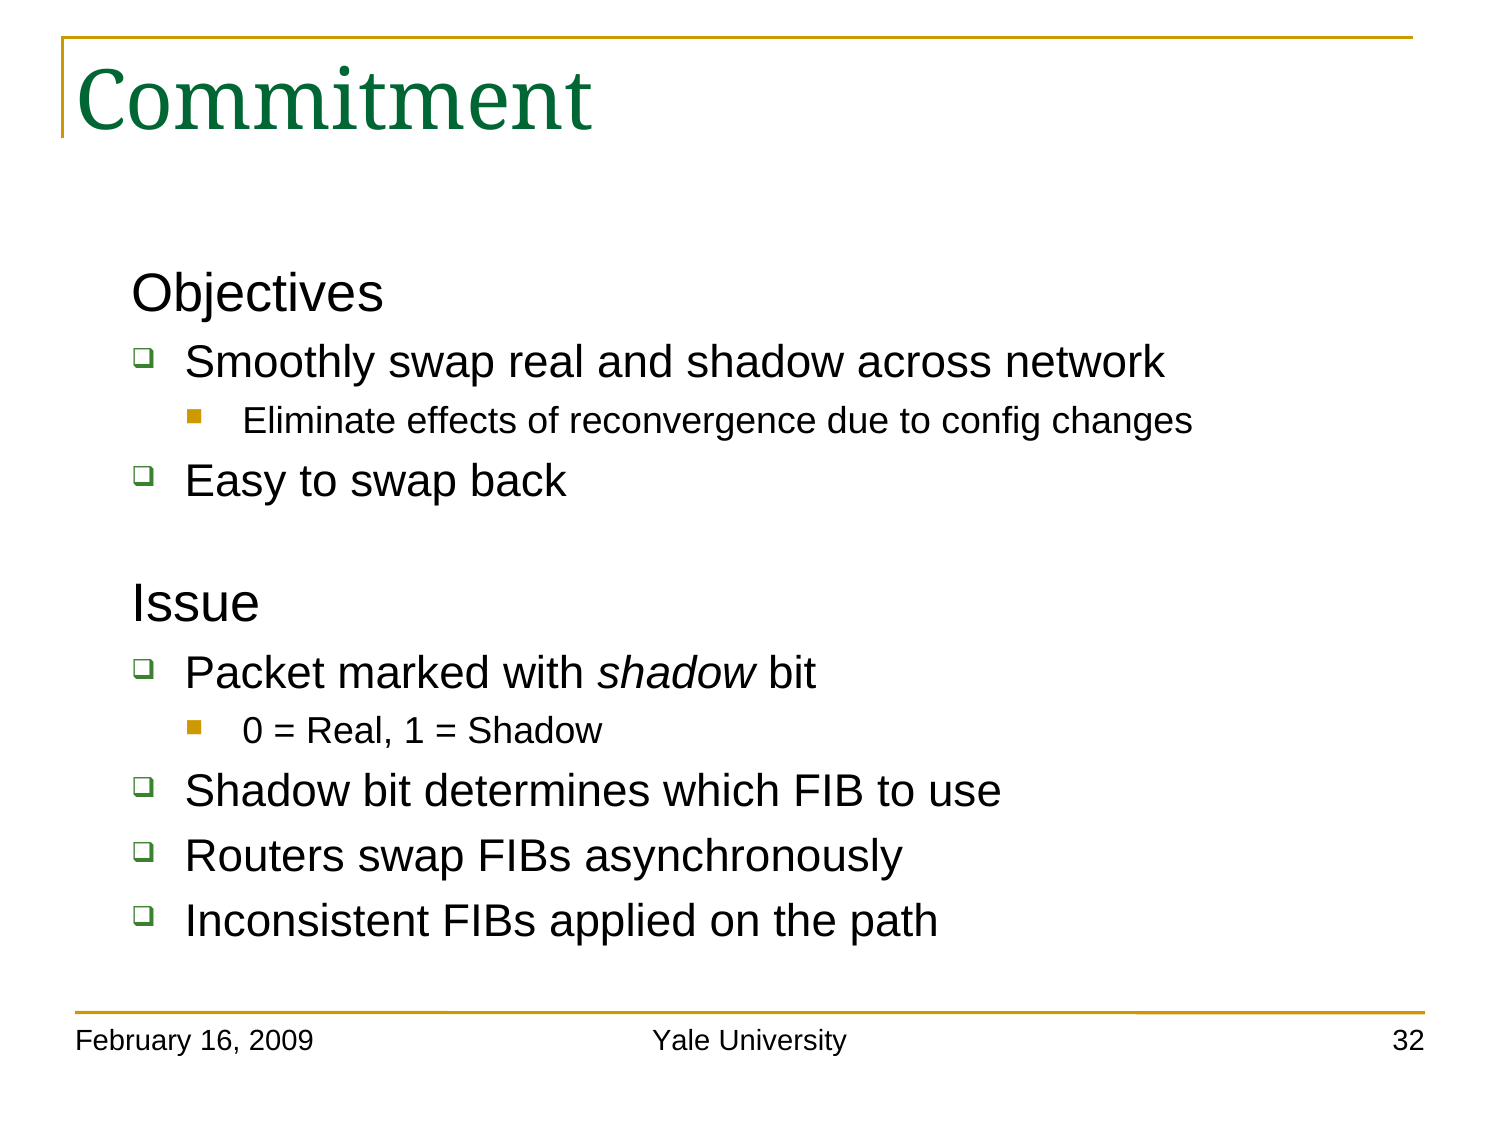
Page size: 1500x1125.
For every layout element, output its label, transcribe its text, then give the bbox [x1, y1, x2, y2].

title Commitment [75, 45, 1425, 151]
list Objectives Smoothly swap real and shadow across network Eliminate effects of reconvergence due to config changes Easy to swap back Issue Packet marked with shadow bit 0 = Real, 1 = Shadow Shadow bit determines which FIB to use Routers swap FIBs asynchronously Inconsistent FIBs applied on the path [75, 262, 1425, 991]
